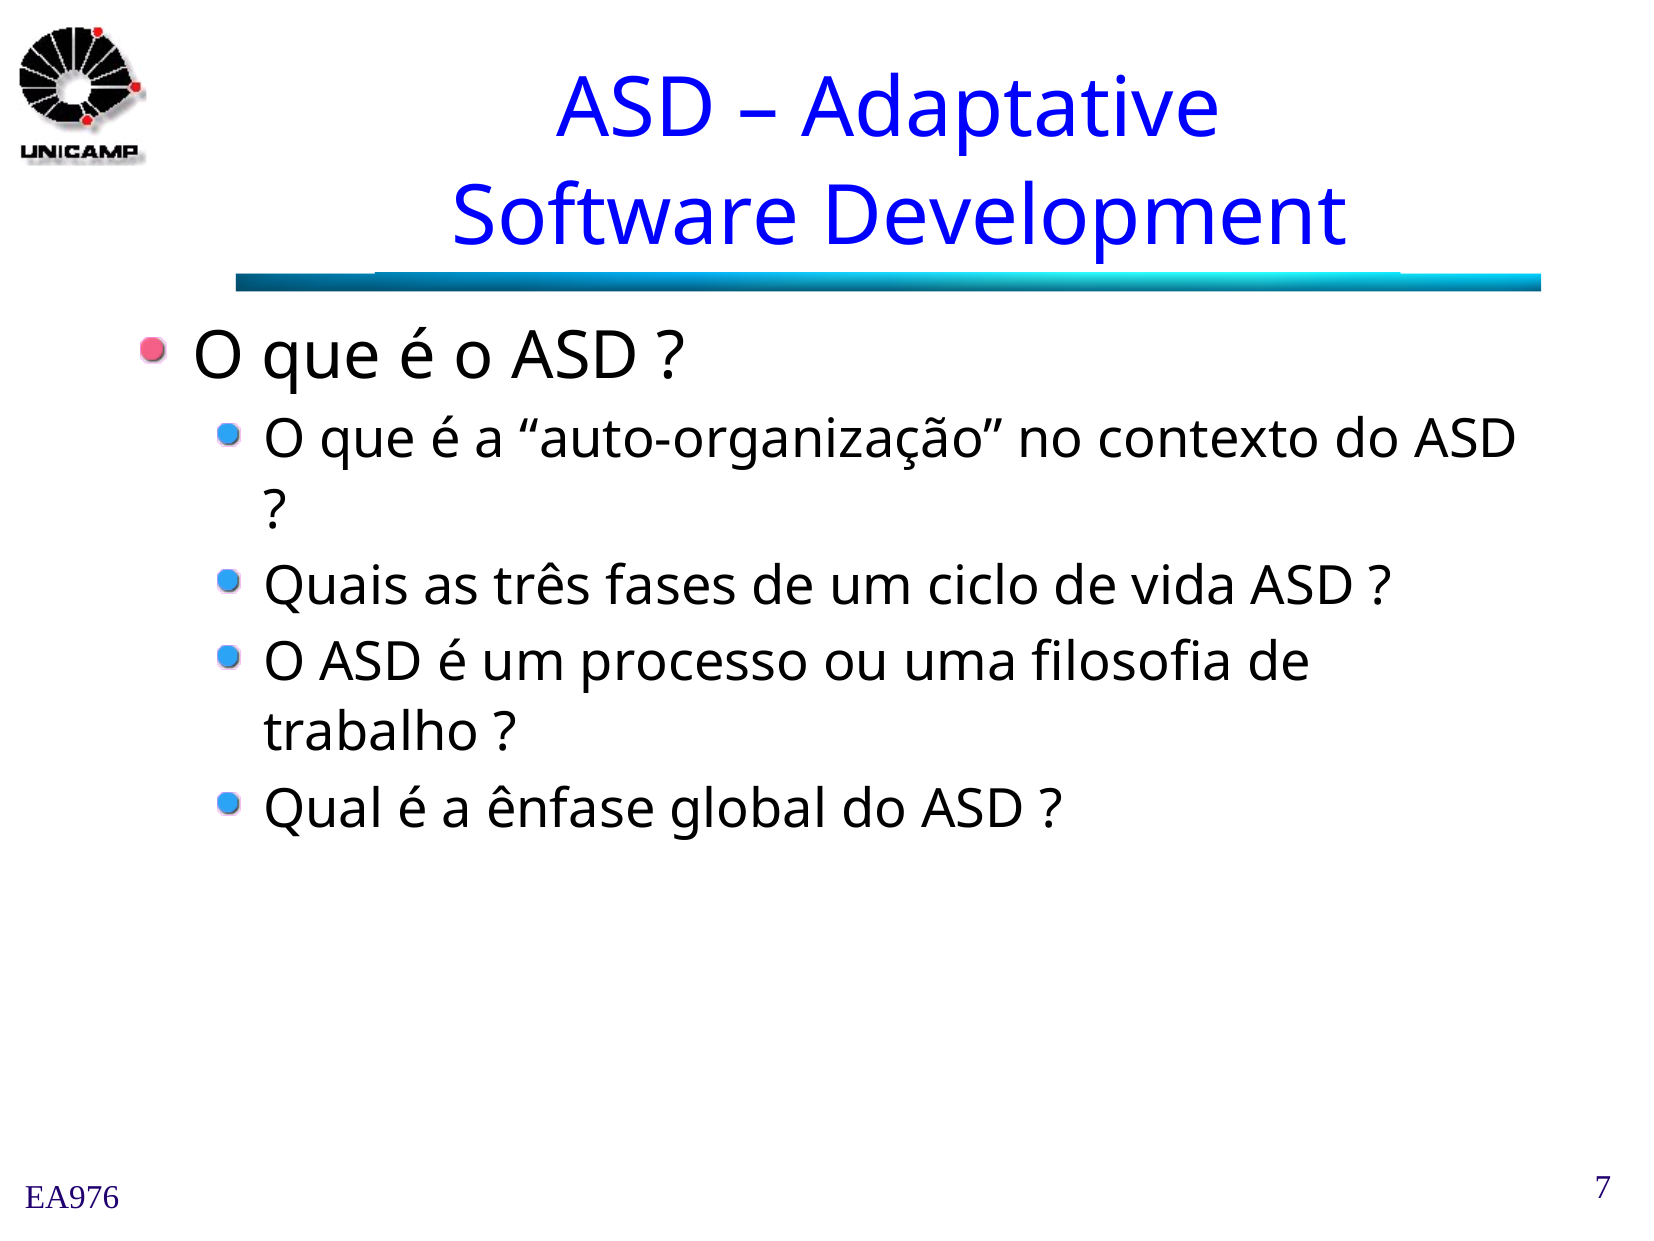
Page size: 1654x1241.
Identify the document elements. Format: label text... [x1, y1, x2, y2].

title ASD – Adaptative Software Development [265, 37, 1535, 266]
list O que é o ASD ? O que é a “auto-organização” no contexto do ASD ? Quais as três fases de um ciclo de vida ASD ? O ASD é um processo ou uma filosofia de trabalho ? Qual é a ênfase global do ASD ? [121, 309, 1534, 1182]
picture [125, 272, 1654, 295]
